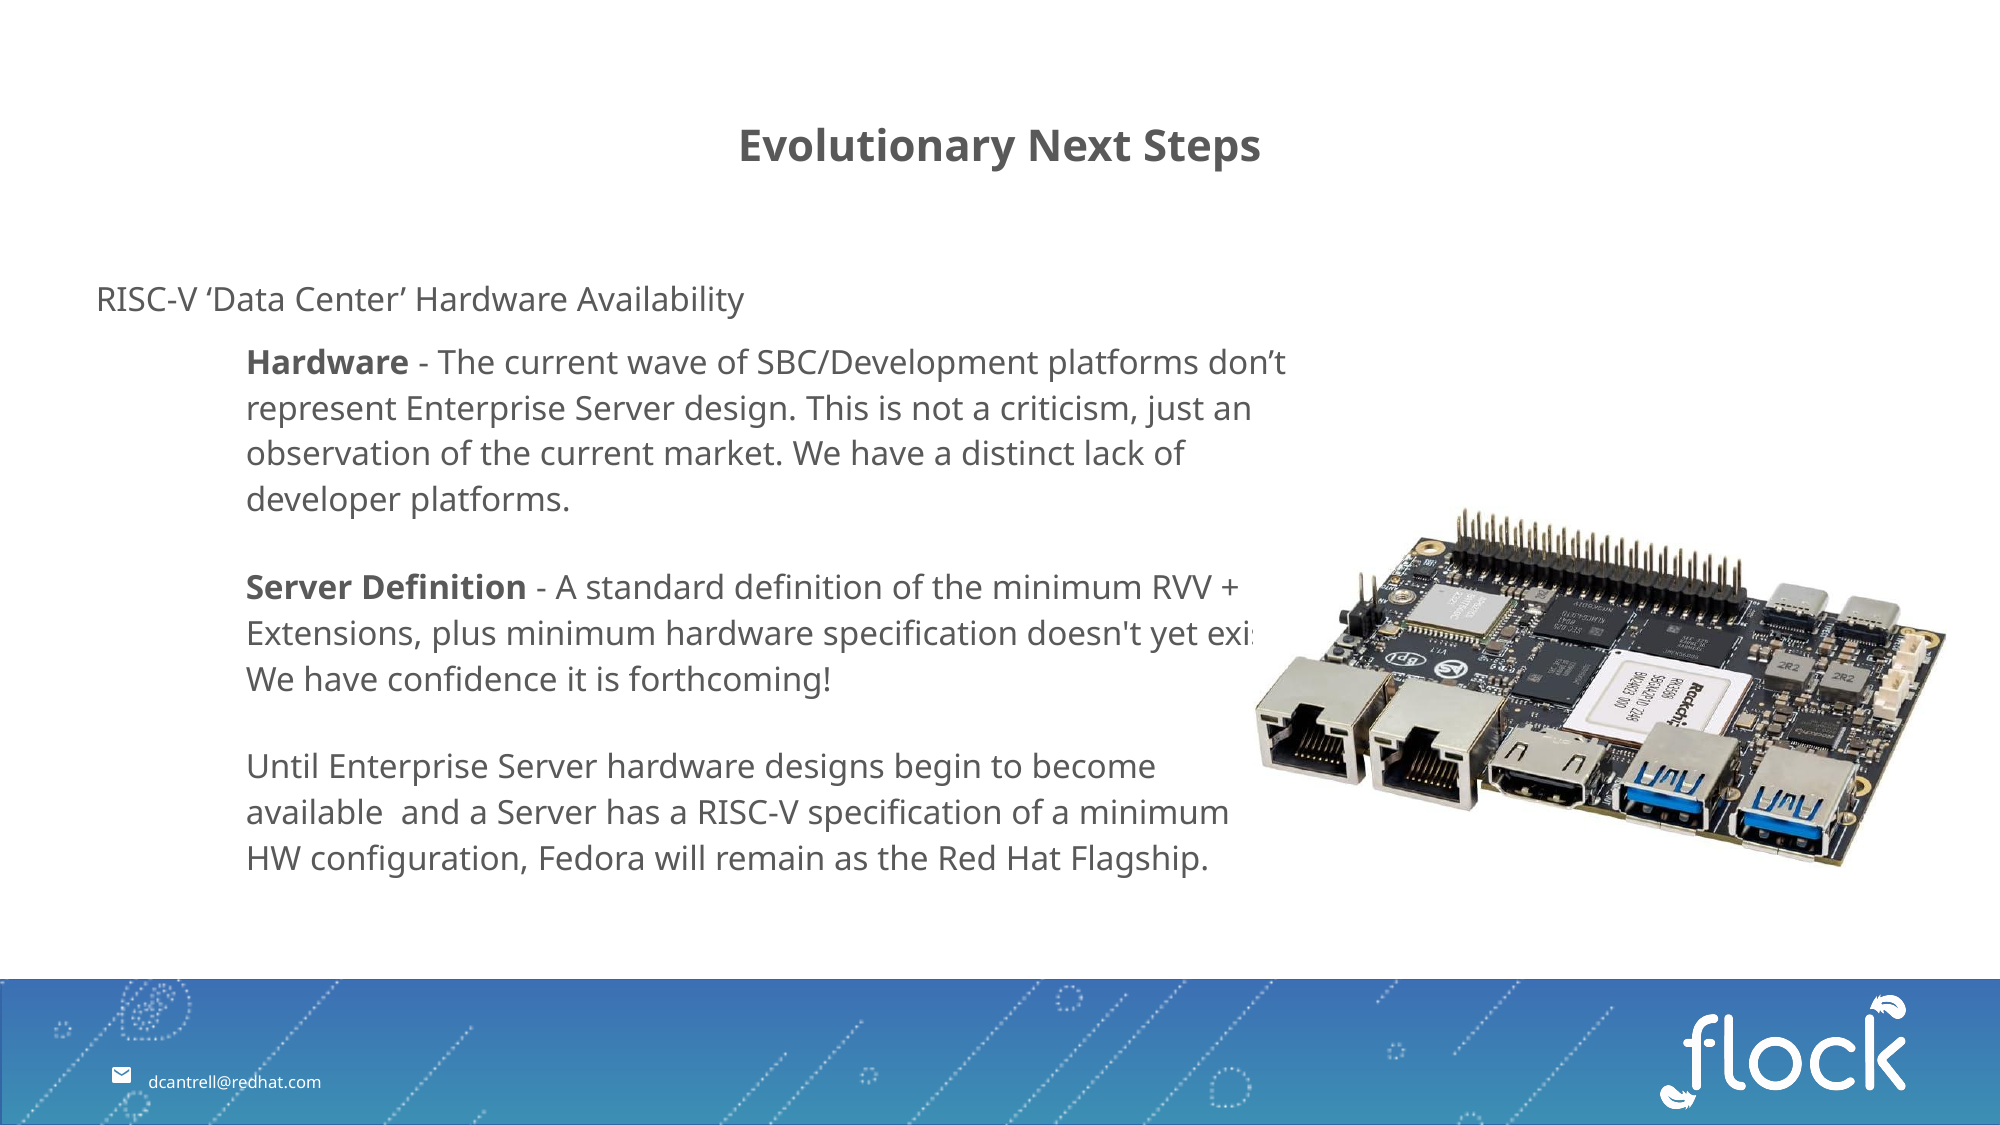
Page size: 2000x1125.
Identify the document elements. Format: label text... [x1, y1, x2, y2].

picture [0, 506, 1947, 1125]
text_box Evolutionary Next Steps [0, 102, 2000, 225]
text_box RISC-V ‘Data Center’ Hardware Availability Hardware - The current wave of SBC/Development platforms don’t represent Enterprise Server design. This is not a criticism, just an observation of the current market. We have a distinct lack of developer platforms. Server Definition - A standard definition of the minimum RVV + Extensions, plus minimum hardware specification doesn't yet exist. We have confidence it is forthcoming! Until Enterprise Server hardware designs begin to become available and a Server has a RISC-V specification of a minimum HW configuration, Fedora will remain as the Red Hat Flagship. [80, 249, 1307, 957]
list dcantrell@redhat.com [148, 1066, 454, 1093]
